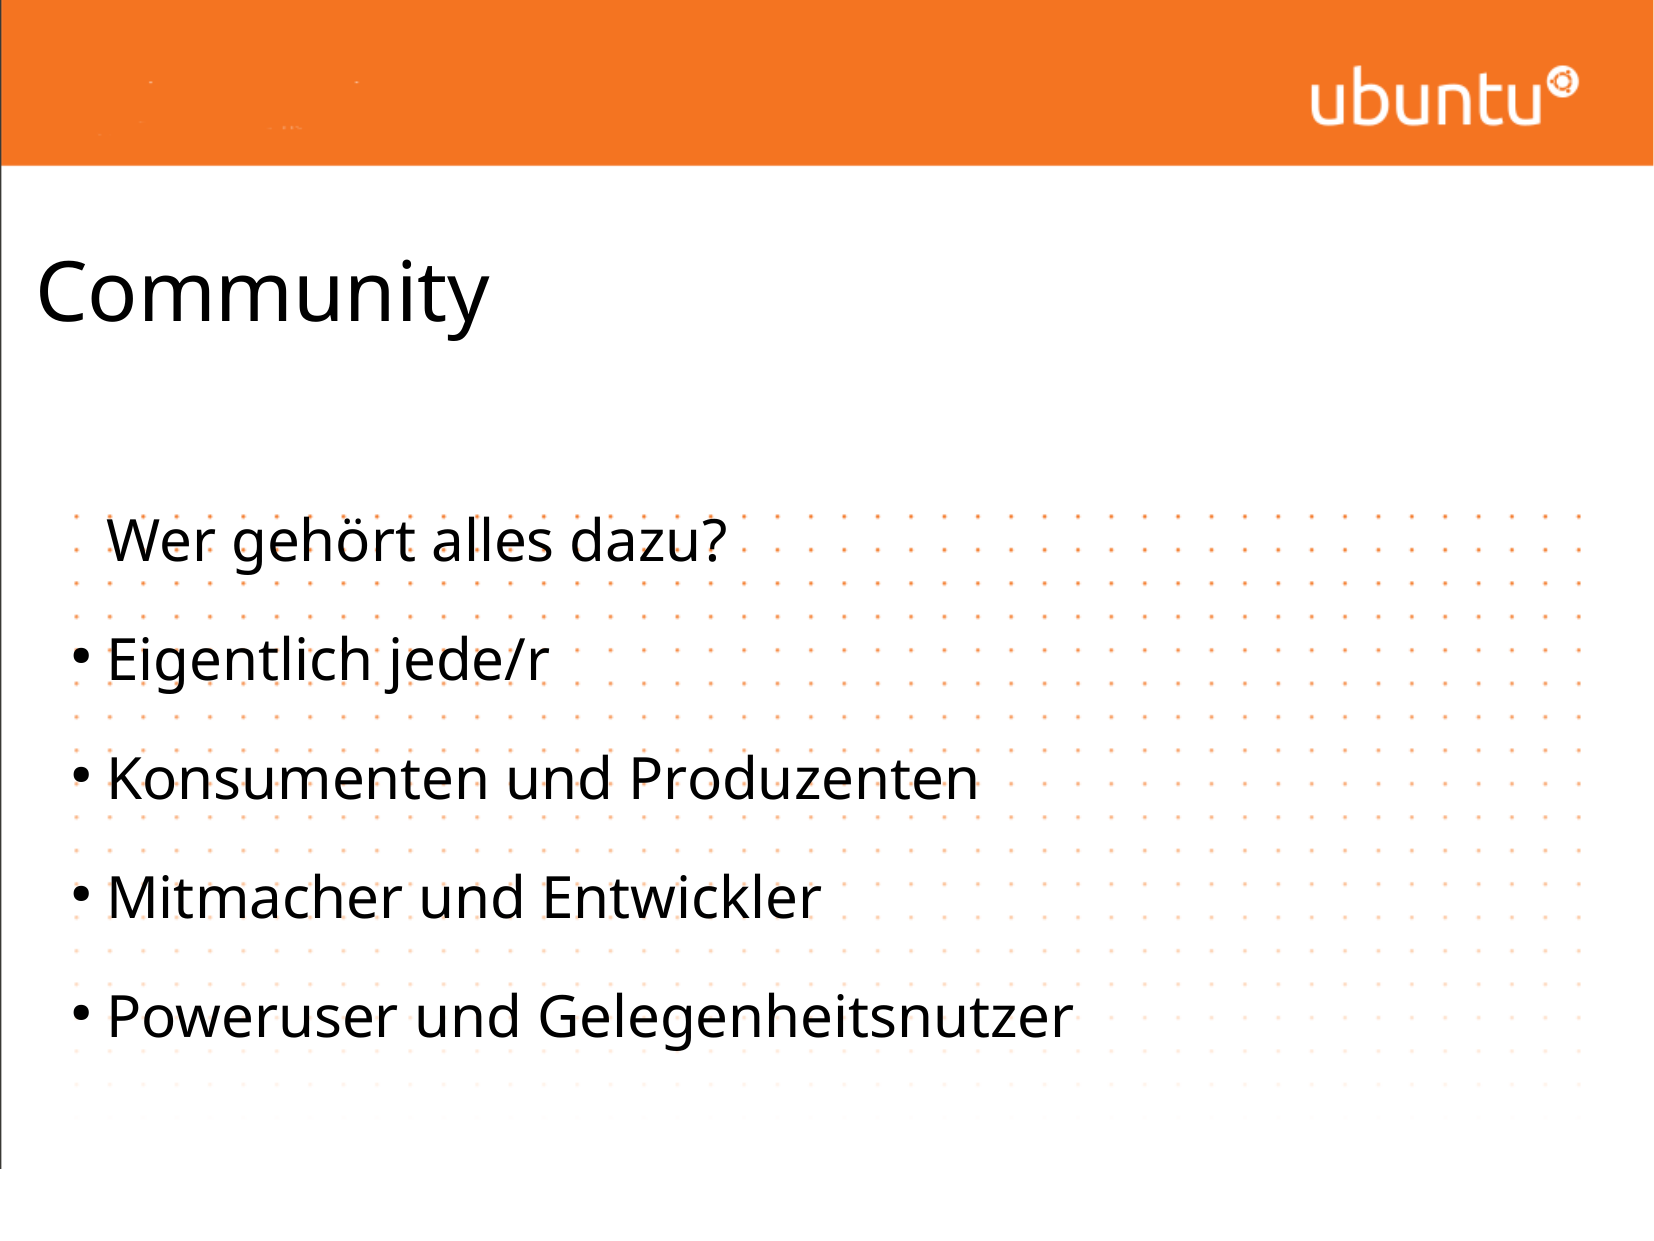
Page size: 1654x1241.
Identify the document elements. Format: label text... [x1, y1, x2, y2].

subtitle Community Wer gehört alles dazu? Eigentlich jede/r Konsumenten und Produzenten Mitmacher und Entwickler Poweruser und Gelegenheitsnutzer [35, 153, 1619, 1241]
picture [0, 0, 1654, 1169]
